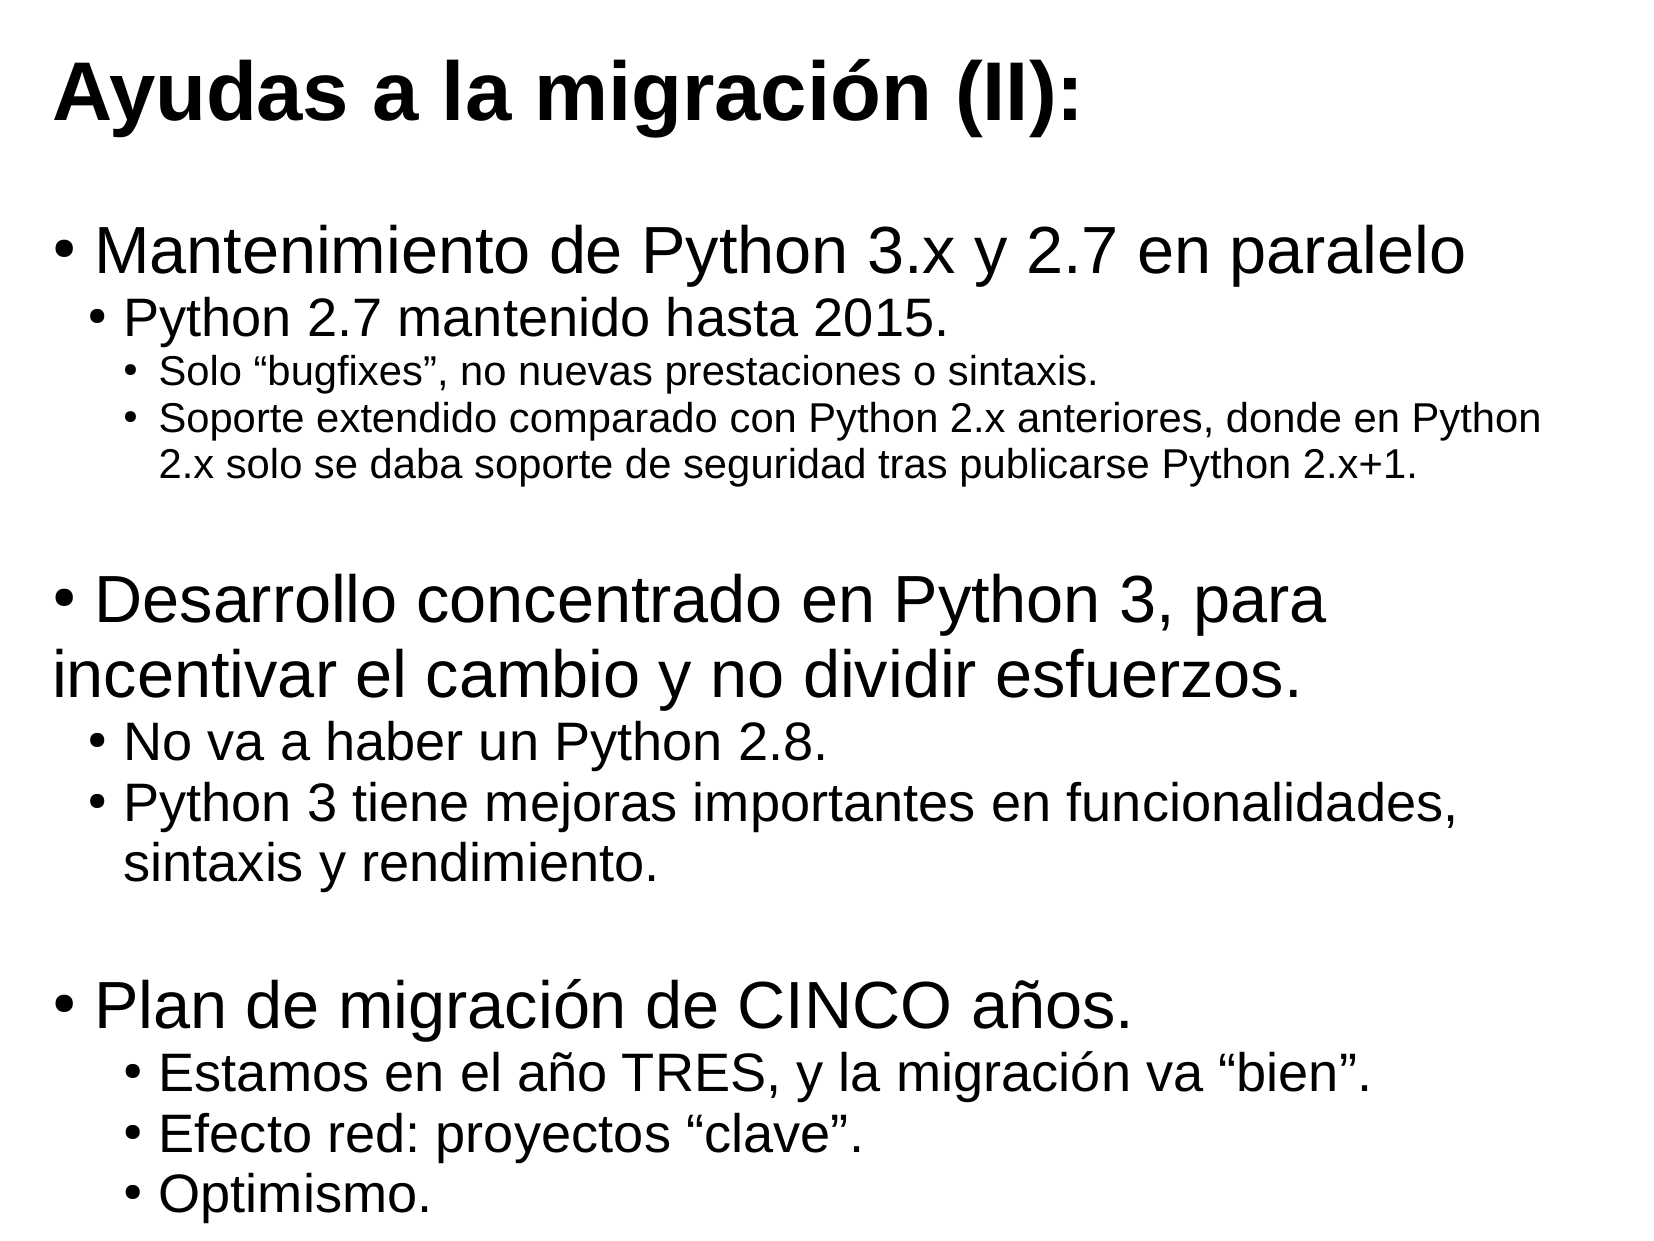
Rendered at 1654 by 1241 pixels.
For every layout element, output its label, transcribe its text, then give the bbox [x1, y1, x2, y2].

text_box Ayudas a la migración (II): Mantenimiento de Python 3.x y 2.7 en paralelo Python 2.7 mantenido hasta 2015. Solo “bugfixes”, no nuevas prestaciones o sintaxis. Soporte extendido comparado con Python 2.x anteriores, donde en Python 2.x solo se daba soporte de seguridad tras publicarse Python 2.x+1. Desarrollo concentrado en Python 3, para incentivar el cambio y no dividir esfuerzos. No va a haber un Python 2.8. Python 3 tiene mejoras importantes en funcionalidades, sintaxis y rendimiento. Plan de migración de CINCO años. Estamos en el año TRES, y la migración va “bien”. Efecto red: proyectos “clave”. Optimismo. [37, 37, 1613, 1232]
